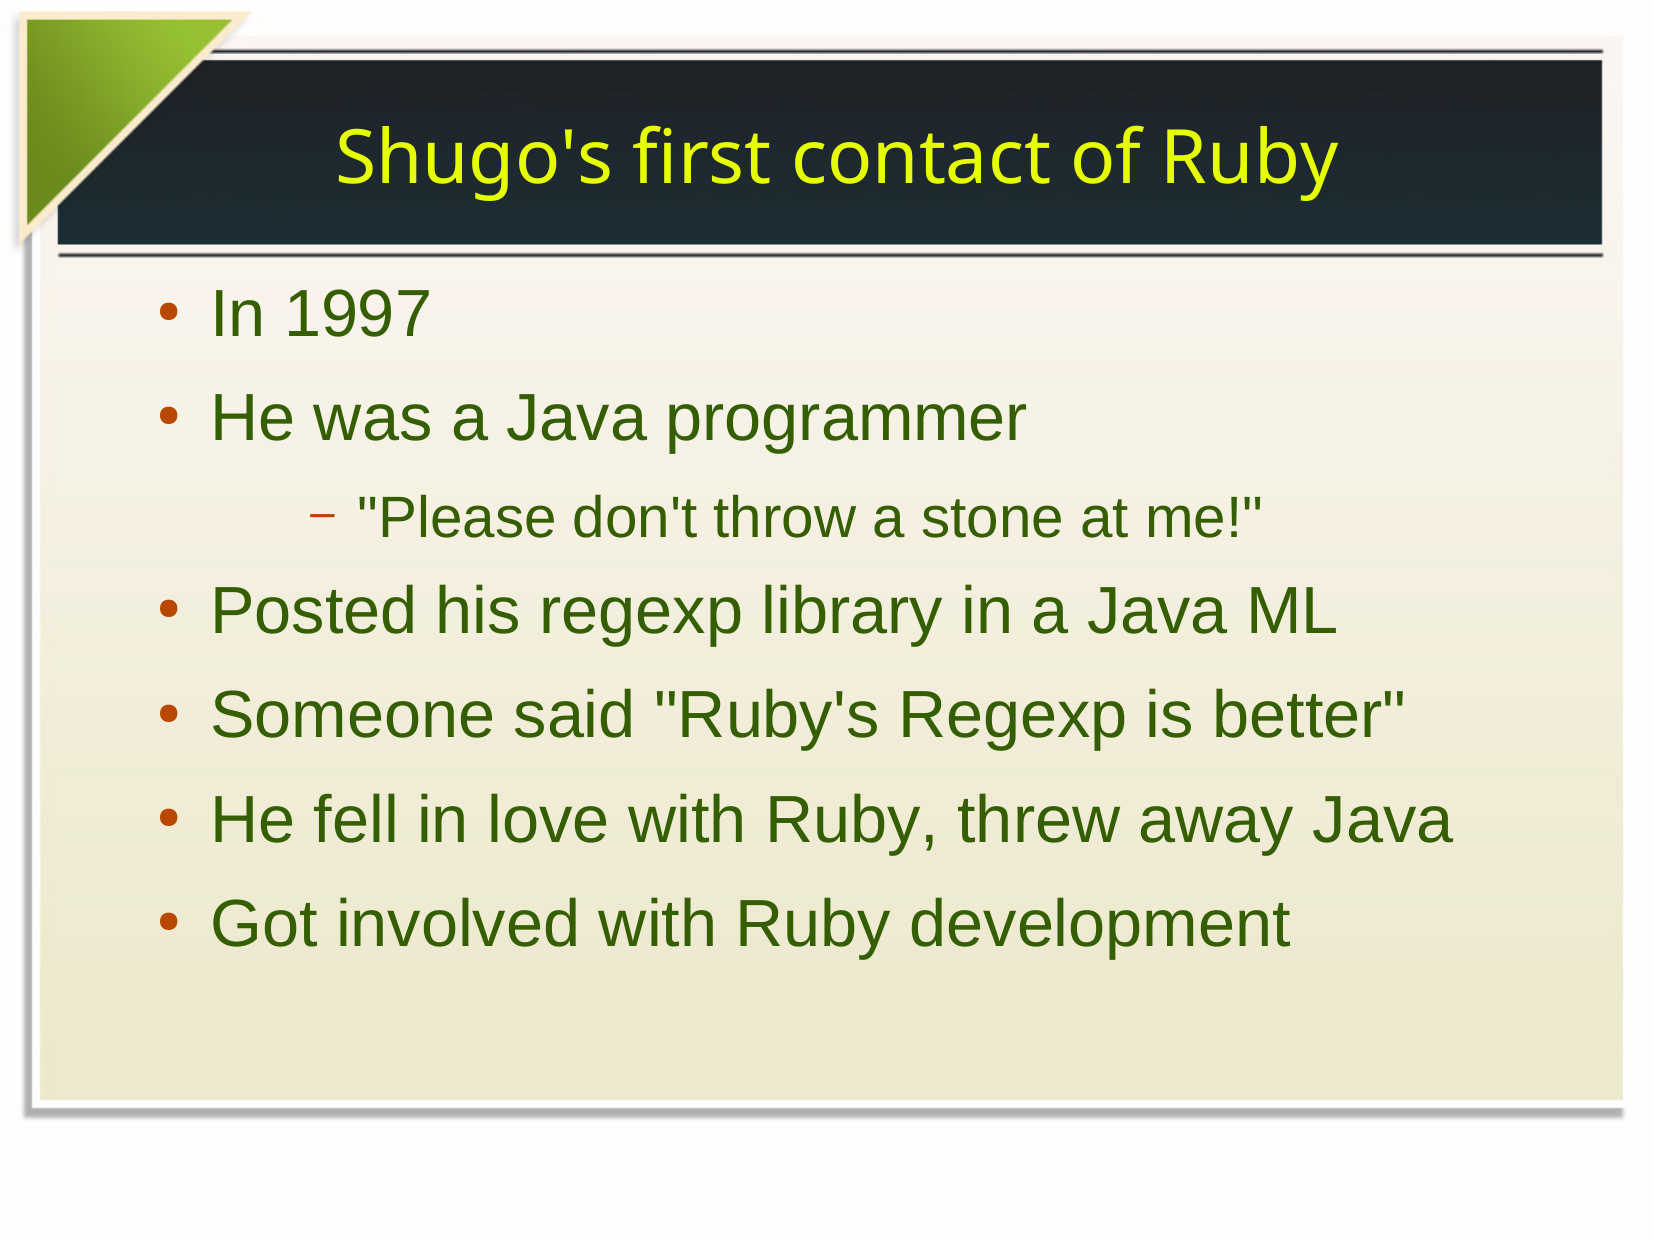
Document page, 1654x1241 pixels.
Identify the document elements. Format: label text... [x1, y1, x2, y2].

title Shugo's first contact of Ruby [121, 73, 1534, 237]
list In 1997 He was a Java programmer "Please don't throw a stone at me!" Posted his regexp library in a Java ML Someone said "Ruby's Regexp is better" He fell in love with Ruby, threw away Java Got involved with Ruby development [121, 276, 1534, 1087]
picture [0, 0, 1654, 1241]
